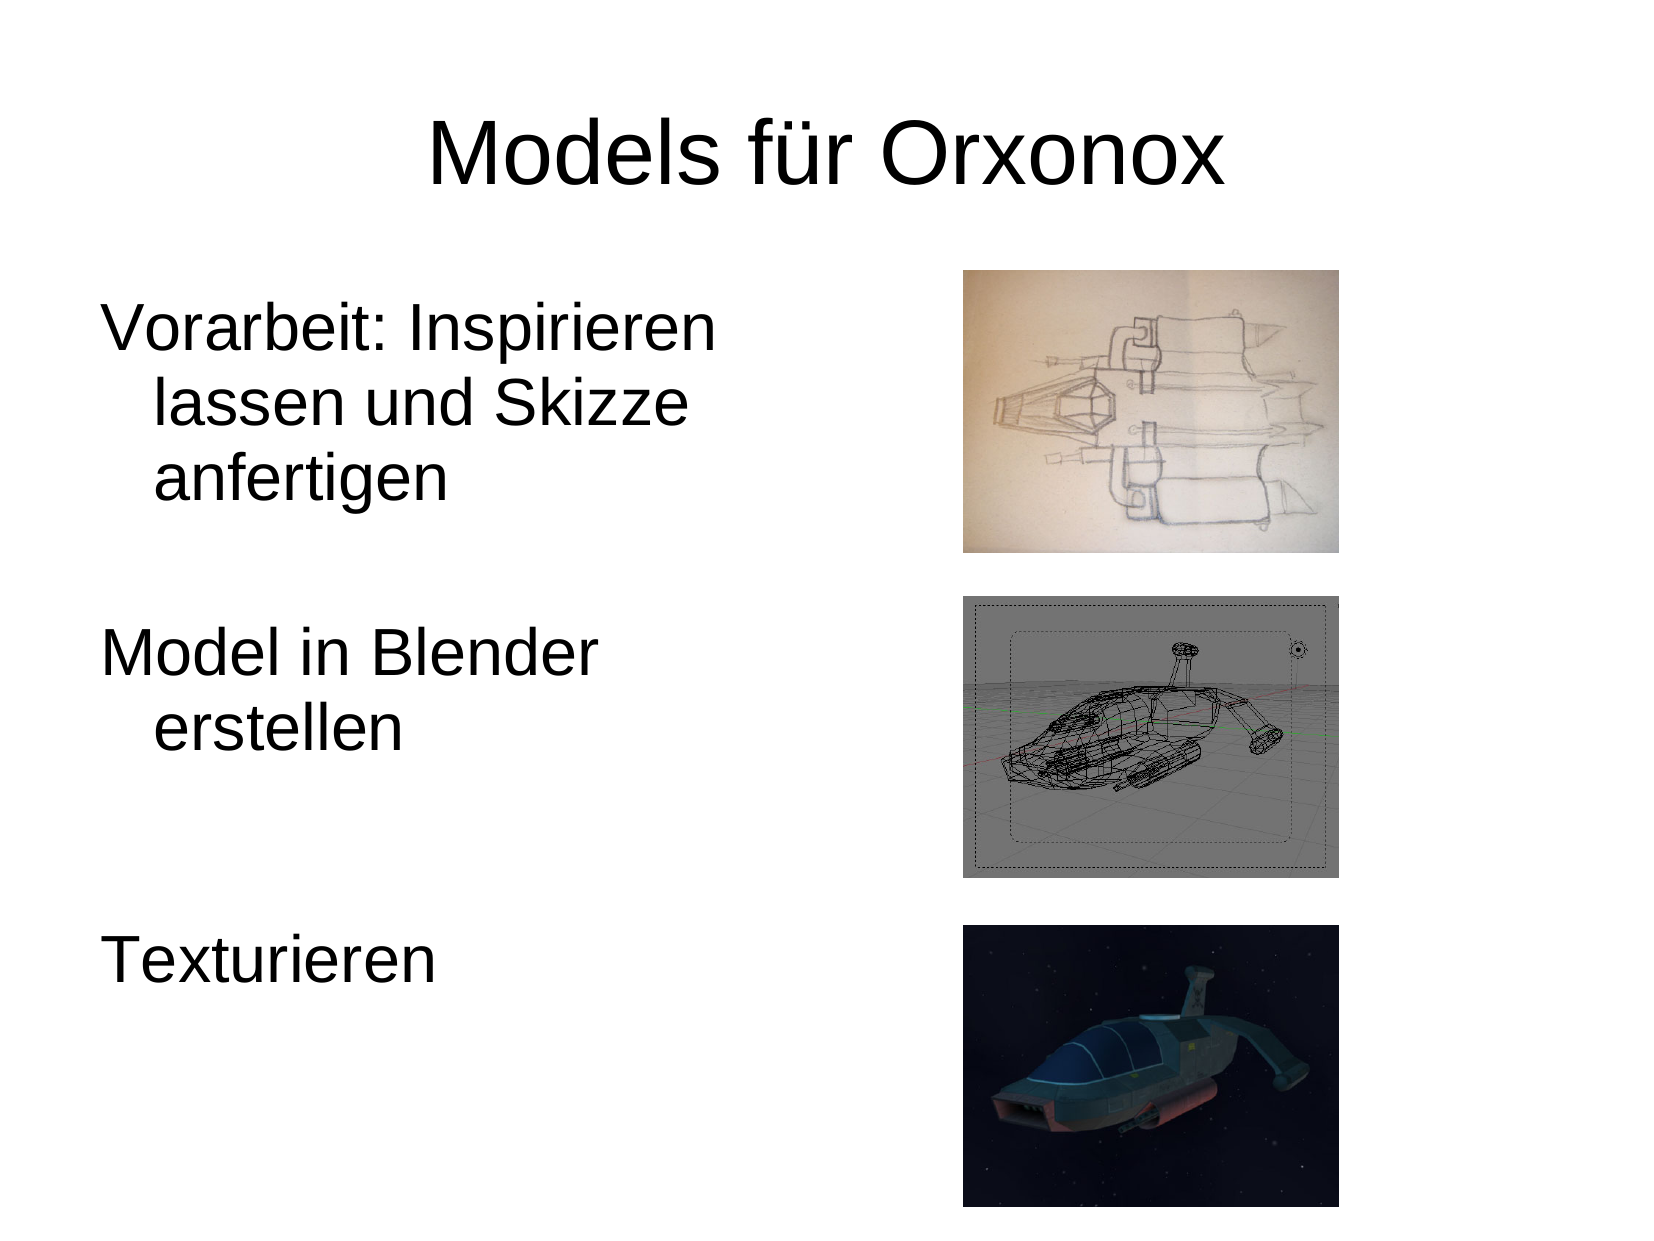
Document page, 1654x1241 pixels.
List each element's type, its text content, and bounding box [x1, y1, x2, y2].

picture [963, 925, 1339, 1207]
title Models für Orxonox [82, 49, 1571, 257]
picture [963, 270, 1339, 553]
list Model in Blender erstellen [82, 615, 809, 875]
picture [963, 596, 1339, 878]
list Vorarbeit: Inspirieren lassen und Skizze anfertigen [82, 290, 809, 563]
list Texturieren [82, 922, 809, 1182]
